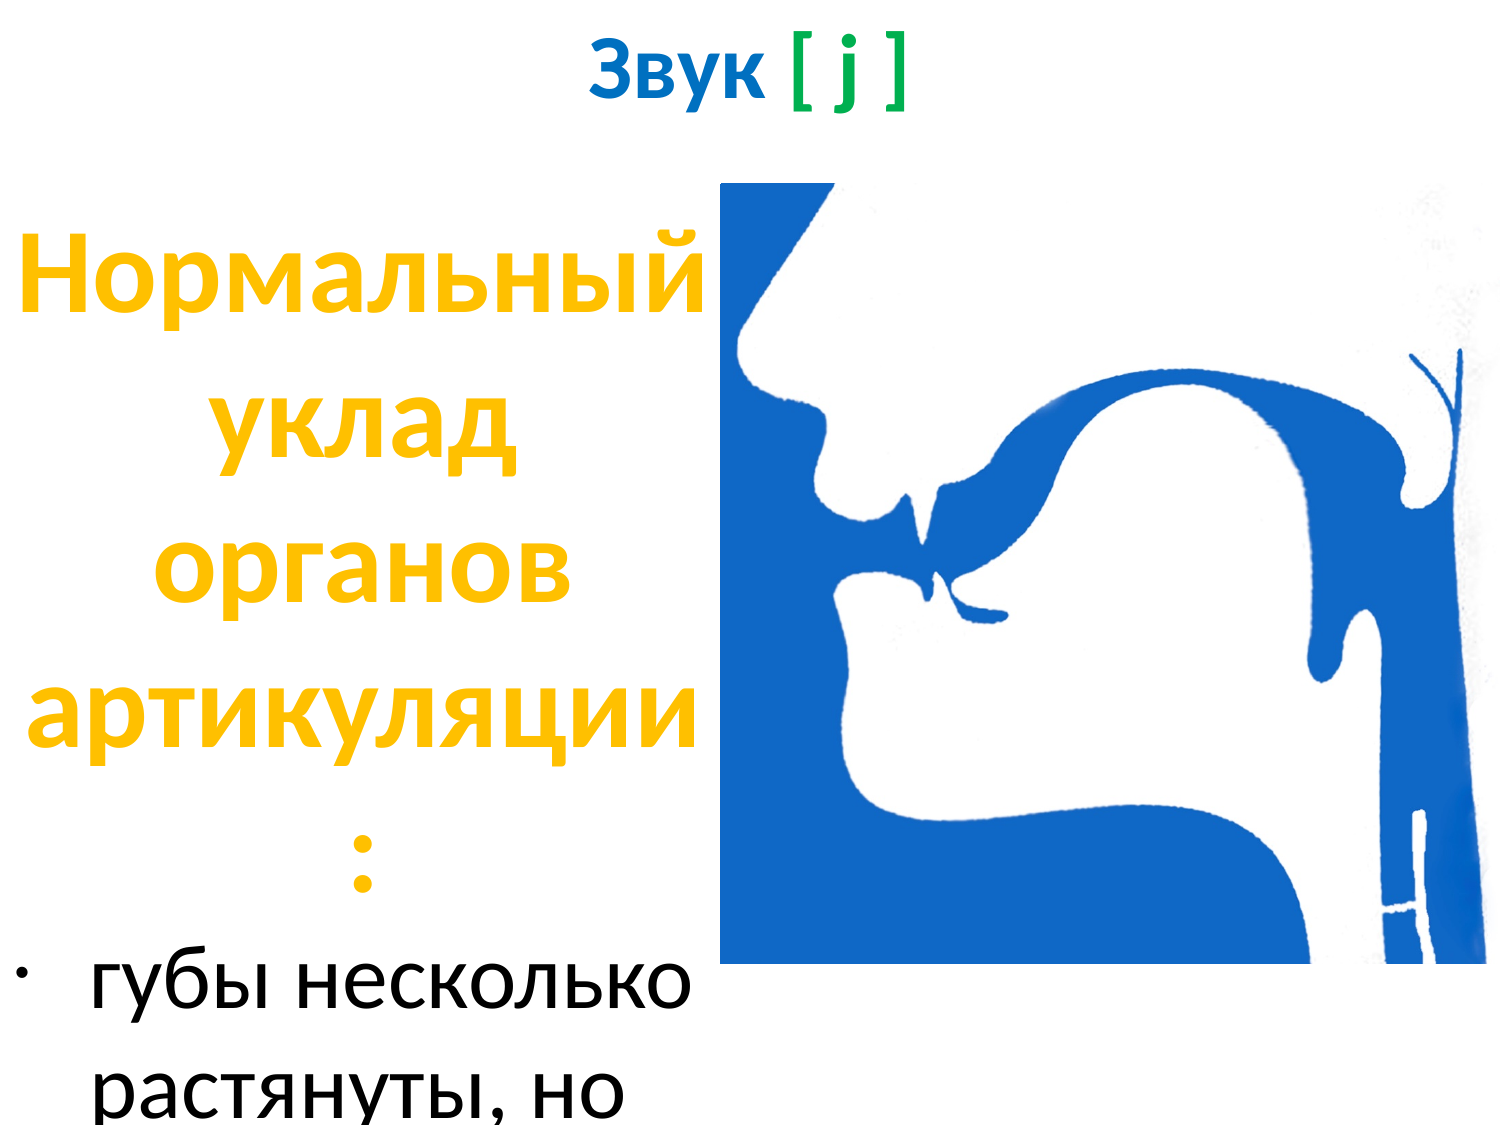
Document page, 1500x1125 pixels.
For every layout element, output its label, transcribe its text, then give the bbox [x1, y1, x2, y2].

title Звук [ j ] [0, 0, 1500, 184]
picture [720, 183, 1500, 965]
subtitle Нормальный уклад органов артикуляции : губы несколько растянуты, но меньше, чем в нормальном укладе органов артикуляции для звука [и]; расстояние между резцам 1-2 мм; кончик языка лежит у нижних резцов; средняя часть спинки языка образует с палатумом щель ( звук [j] палатальный); задняя часть спинки языка и корень языка продвинуты вперед; боковые края спинки языка упираются в верхние боковые зубы; небная занавеска поднята и закрывает проход в носовую полость; голосовые складки работают, образуя голос. [0, 184, 727, 1106]
